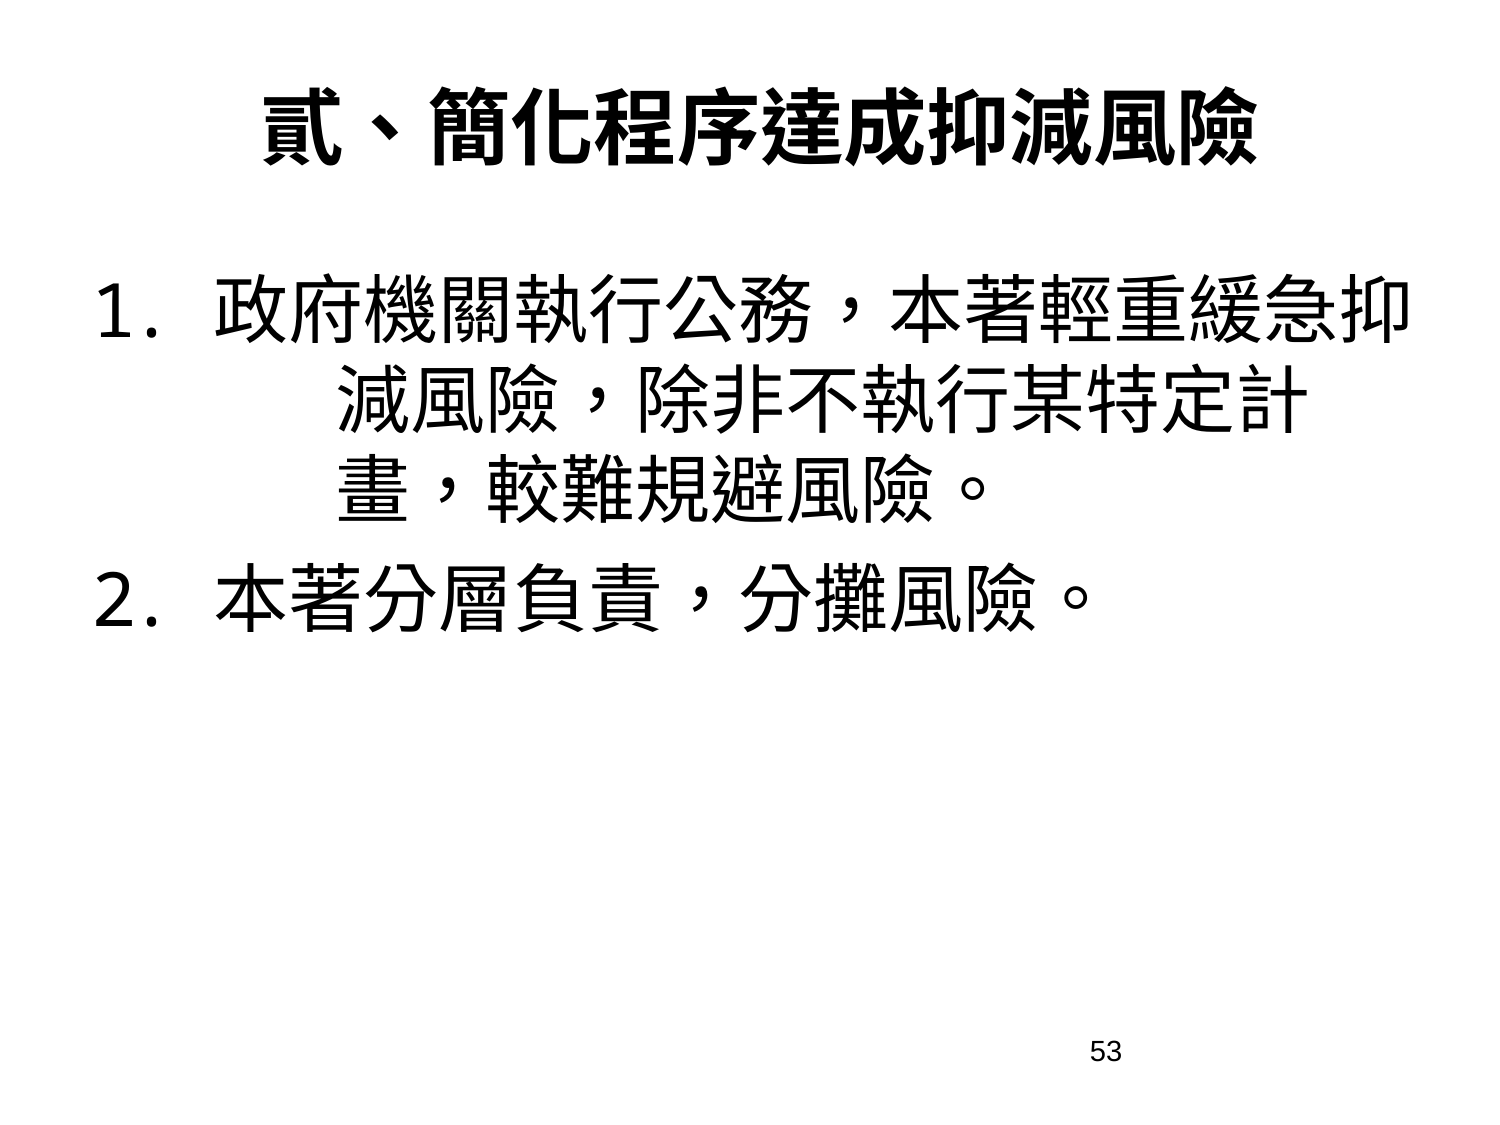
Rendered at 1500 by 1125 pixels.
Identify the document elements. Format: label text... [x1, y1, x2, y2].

list 政府機關執行公務，本著輕重緩急抑減風險，除非不執行某特定計畫，較難規避風險。 本著分層負責，分攤風險。 [76, 255, 1436, 1001]
text_box 53 [1074, 1024, 1426, 1103]
title 貳、簡化程序達成抑減風險 [50, 62, 1471, 188]
